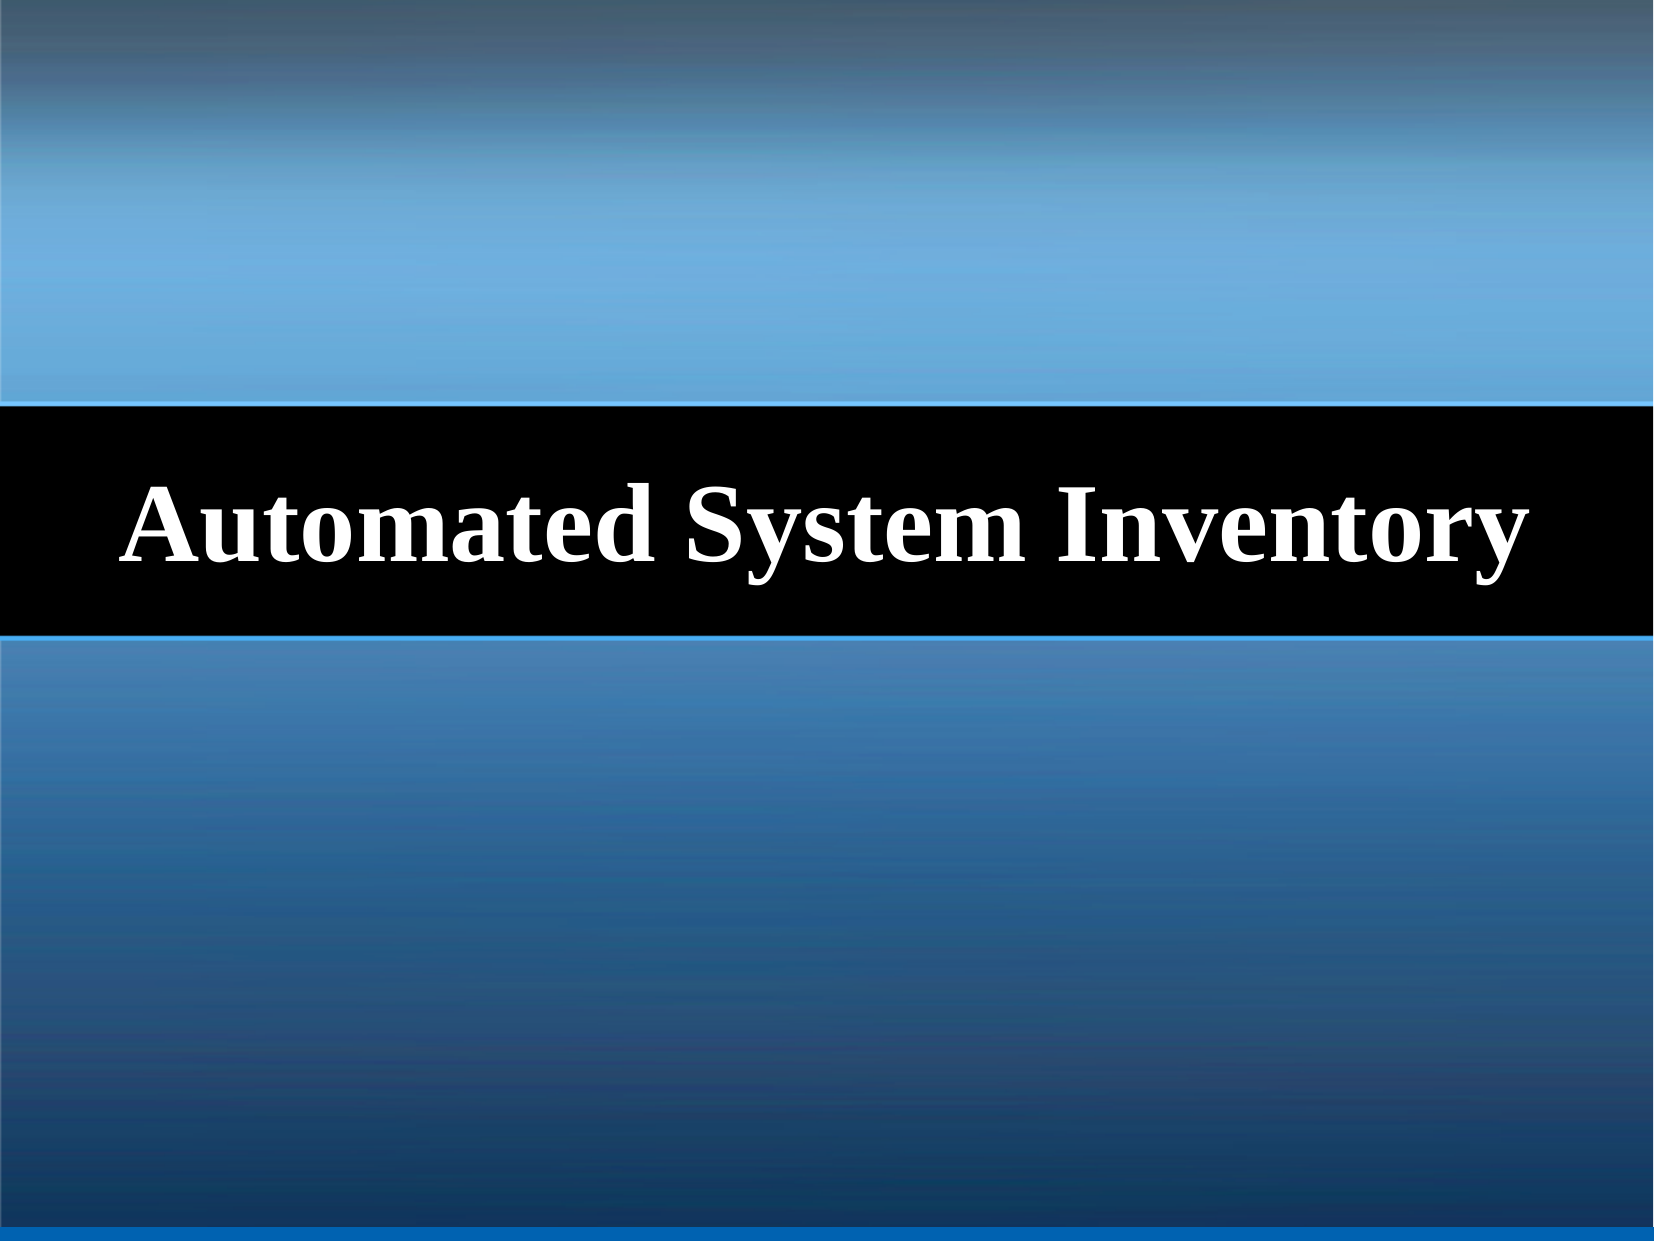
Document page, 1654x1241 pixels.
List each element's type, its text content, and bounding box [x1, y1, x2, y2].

picture [0, 0, 1654, 1227]
title Automated System Inventory [37, 419, 1613, 627]
